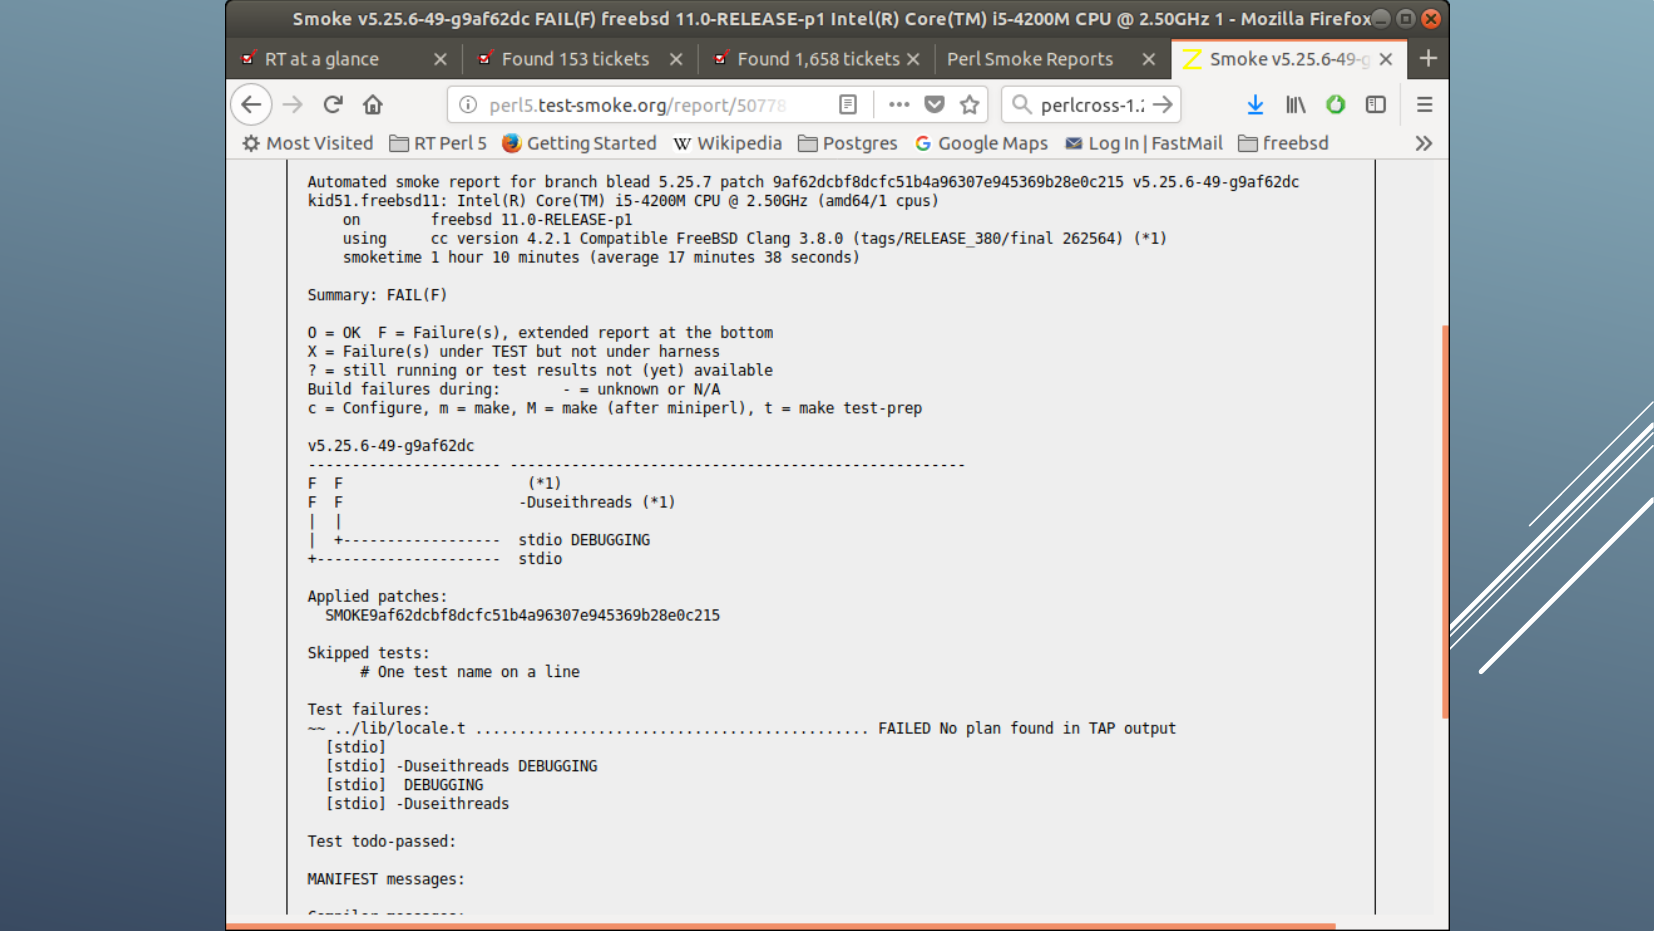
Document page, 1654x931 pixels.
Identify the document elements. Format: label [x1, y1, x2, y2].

picture [225, 0, 1450, 931]
